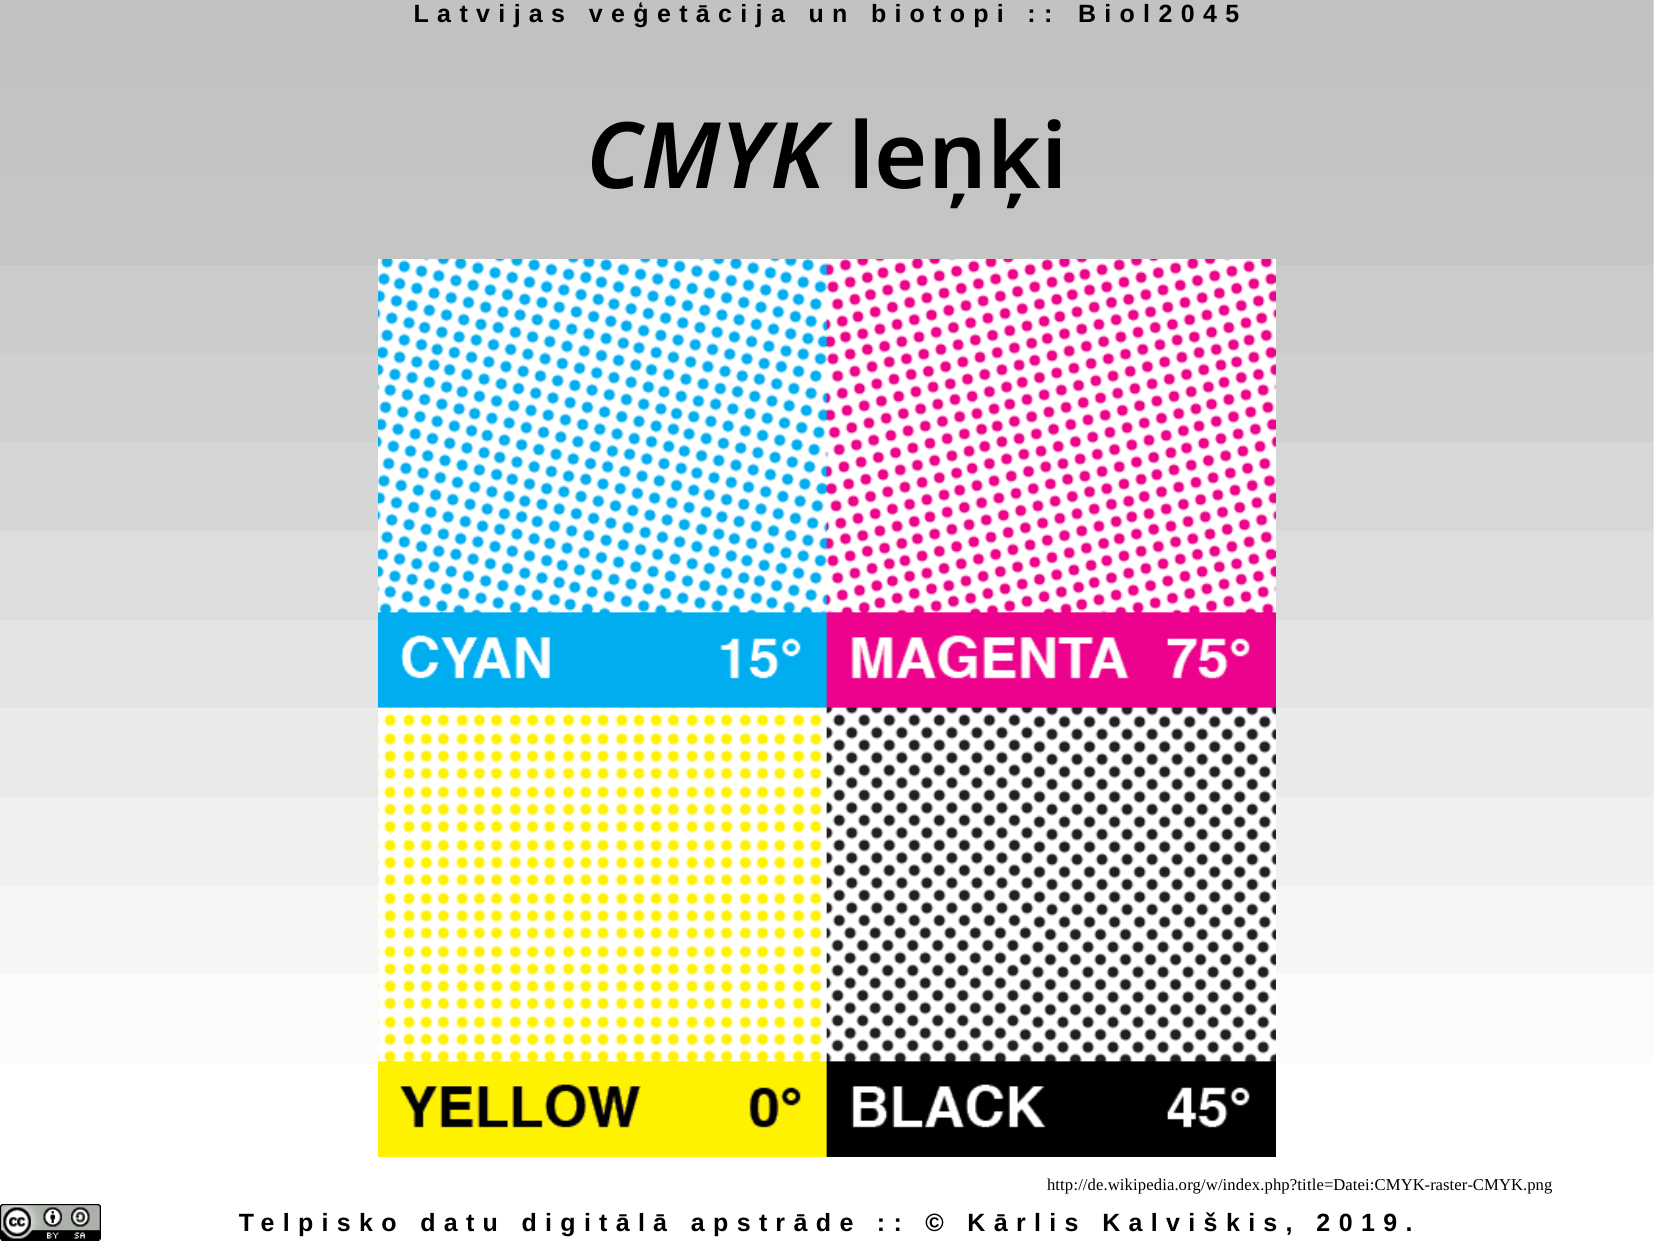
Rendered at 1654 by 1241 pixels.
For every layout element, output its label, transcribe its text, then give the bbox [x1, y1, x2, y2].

text_box http://de.wikipedia.org/w/index.php?title=Datei:CMYK-raster-CMYK.png [1047, 1175, 1554, 1194]
picture [0, 0, 1654, 1241]
title CMYK leņķi [29, 49, 1625, 258]
